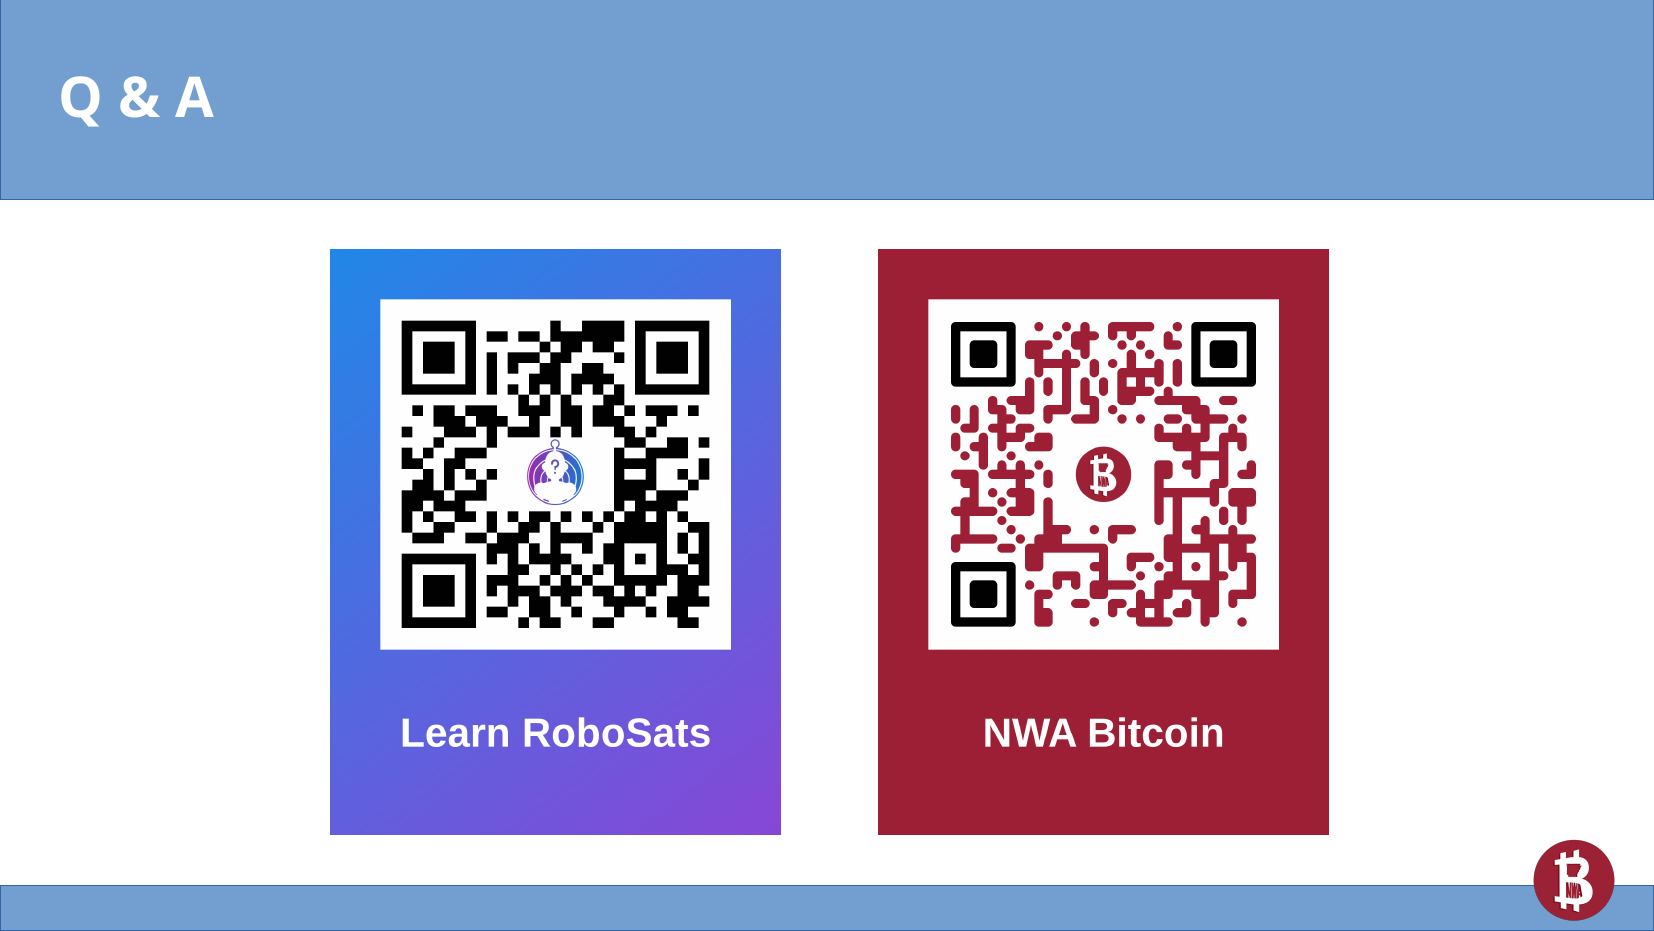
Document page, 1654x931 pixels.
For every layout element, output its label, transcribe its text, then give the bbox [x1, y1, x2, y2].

picture [1500, 806, 1648, 931]
picture [330, 249, 781, 835]
title Q & A [59, 37, 1595, 155]
picture [878, 249, 1329, 835]
